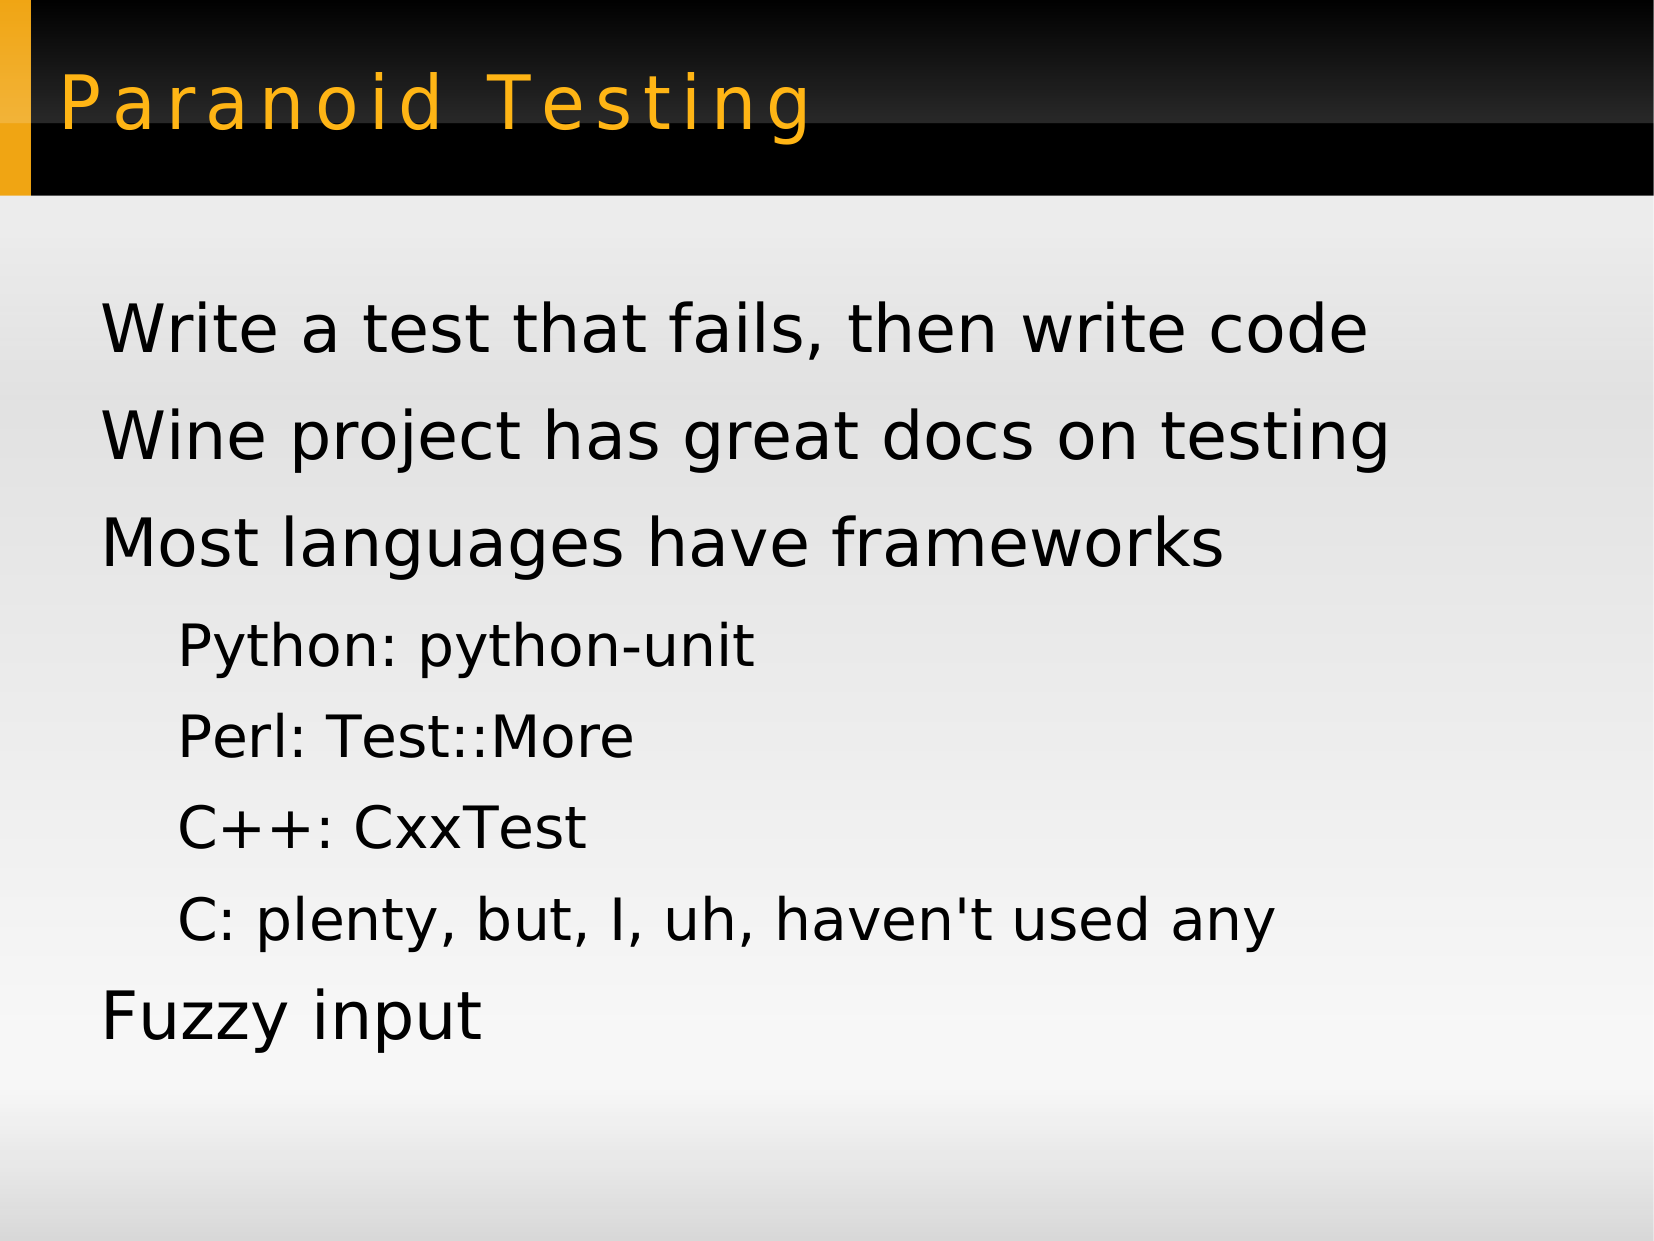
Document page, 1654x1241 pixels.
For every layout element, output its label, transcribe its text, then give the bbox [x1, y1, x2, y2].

title Paranoid Testing [59, 36, 1270, 171]
list Write a test that fails, then write code Wine project has great docs on testing Most languages have frameworks Python: python-unit Perl: Test::More C++: CxxTest C: plenty, but, I, uh, haven't used any Fuzzy input [82, 290, 1571, 1094]
picture [0, 0, 1654, 1241]
